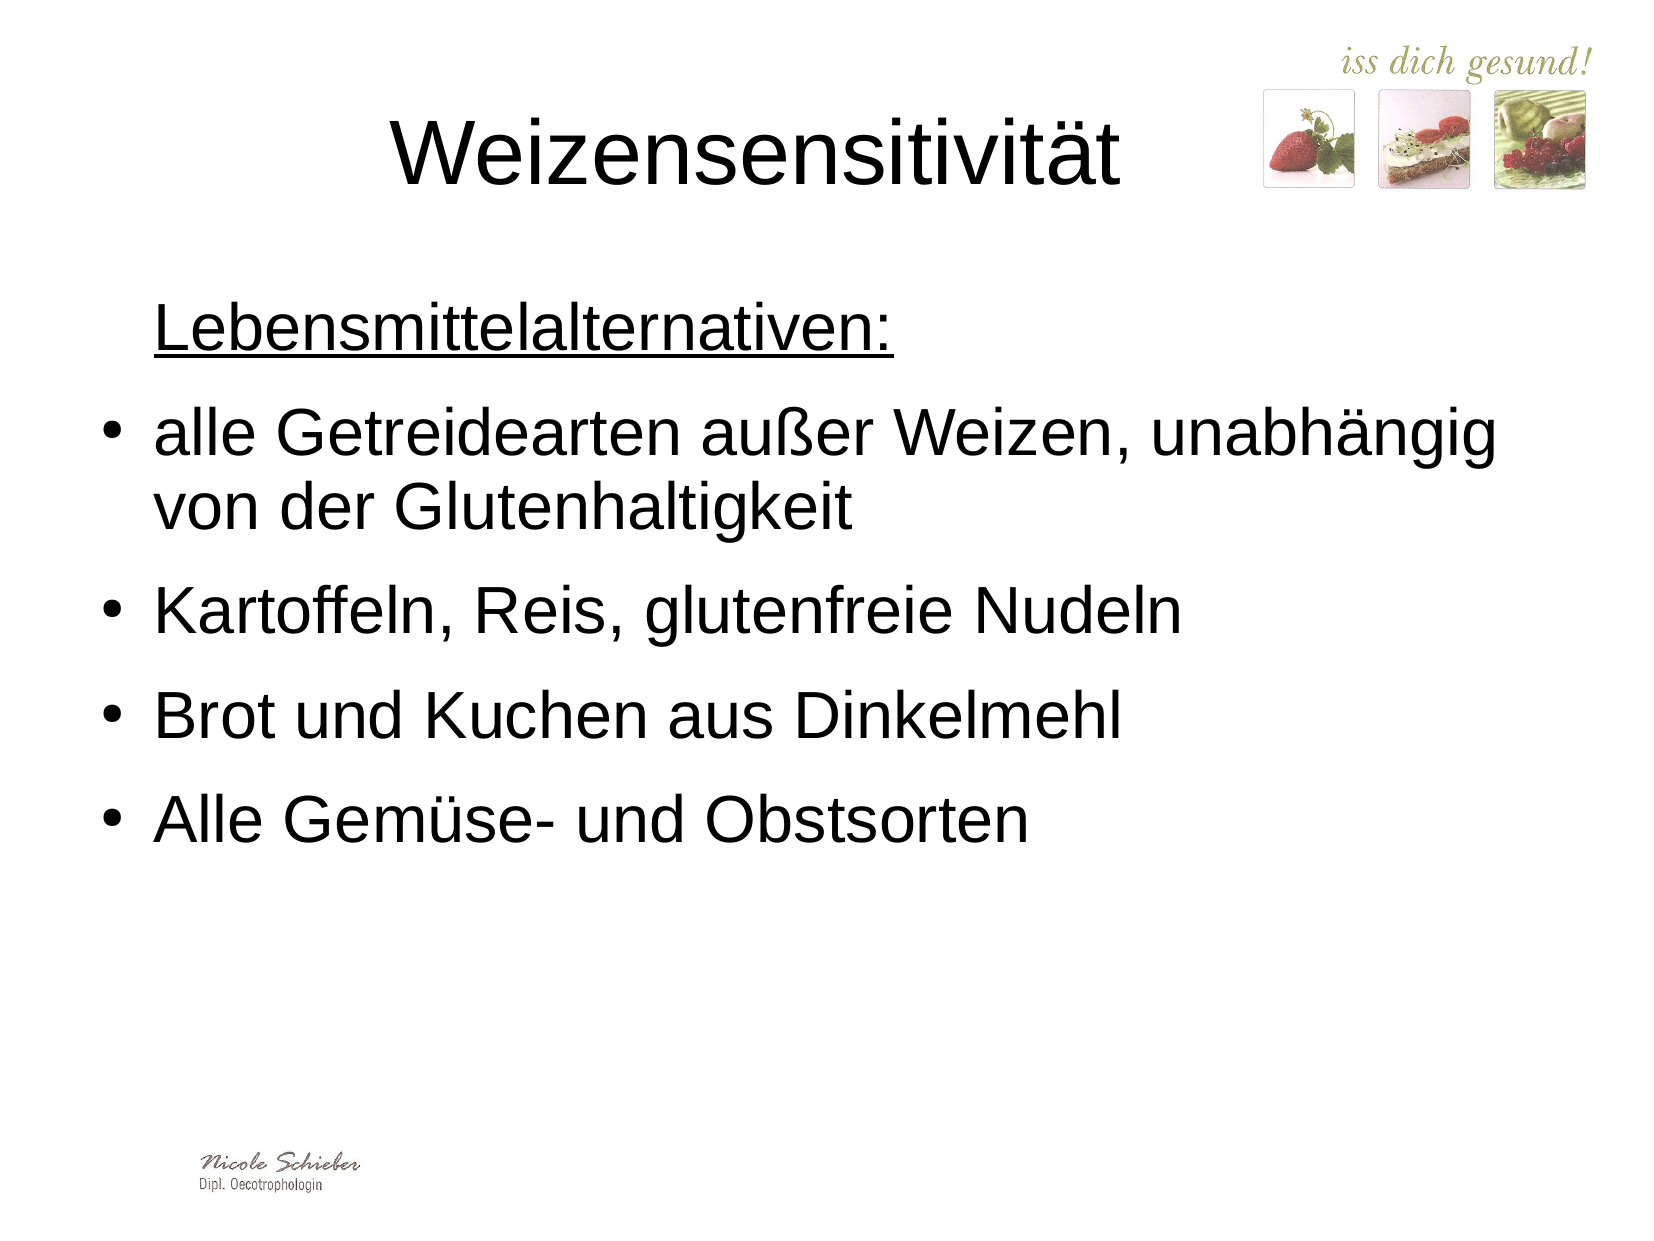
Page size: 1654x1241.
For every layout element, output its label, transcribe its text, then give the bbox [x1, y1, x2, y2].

list Lebensmittelalternativen: alle Getreidearten außer Weizen, unabhängig von der Glutenhaltigkeit Kartoffeln, Reis, glutenfreie Nudeln Brot und Kuchen aus Dinkelmehl Alle Gemüse- und Obstsorten [82, 290, 1571, 1109]
picture [188, 1149, 367, 1205]
picture [1251, 29, 1607, 198]
title Weizensensitivität [0, 49, 1571, 257]
